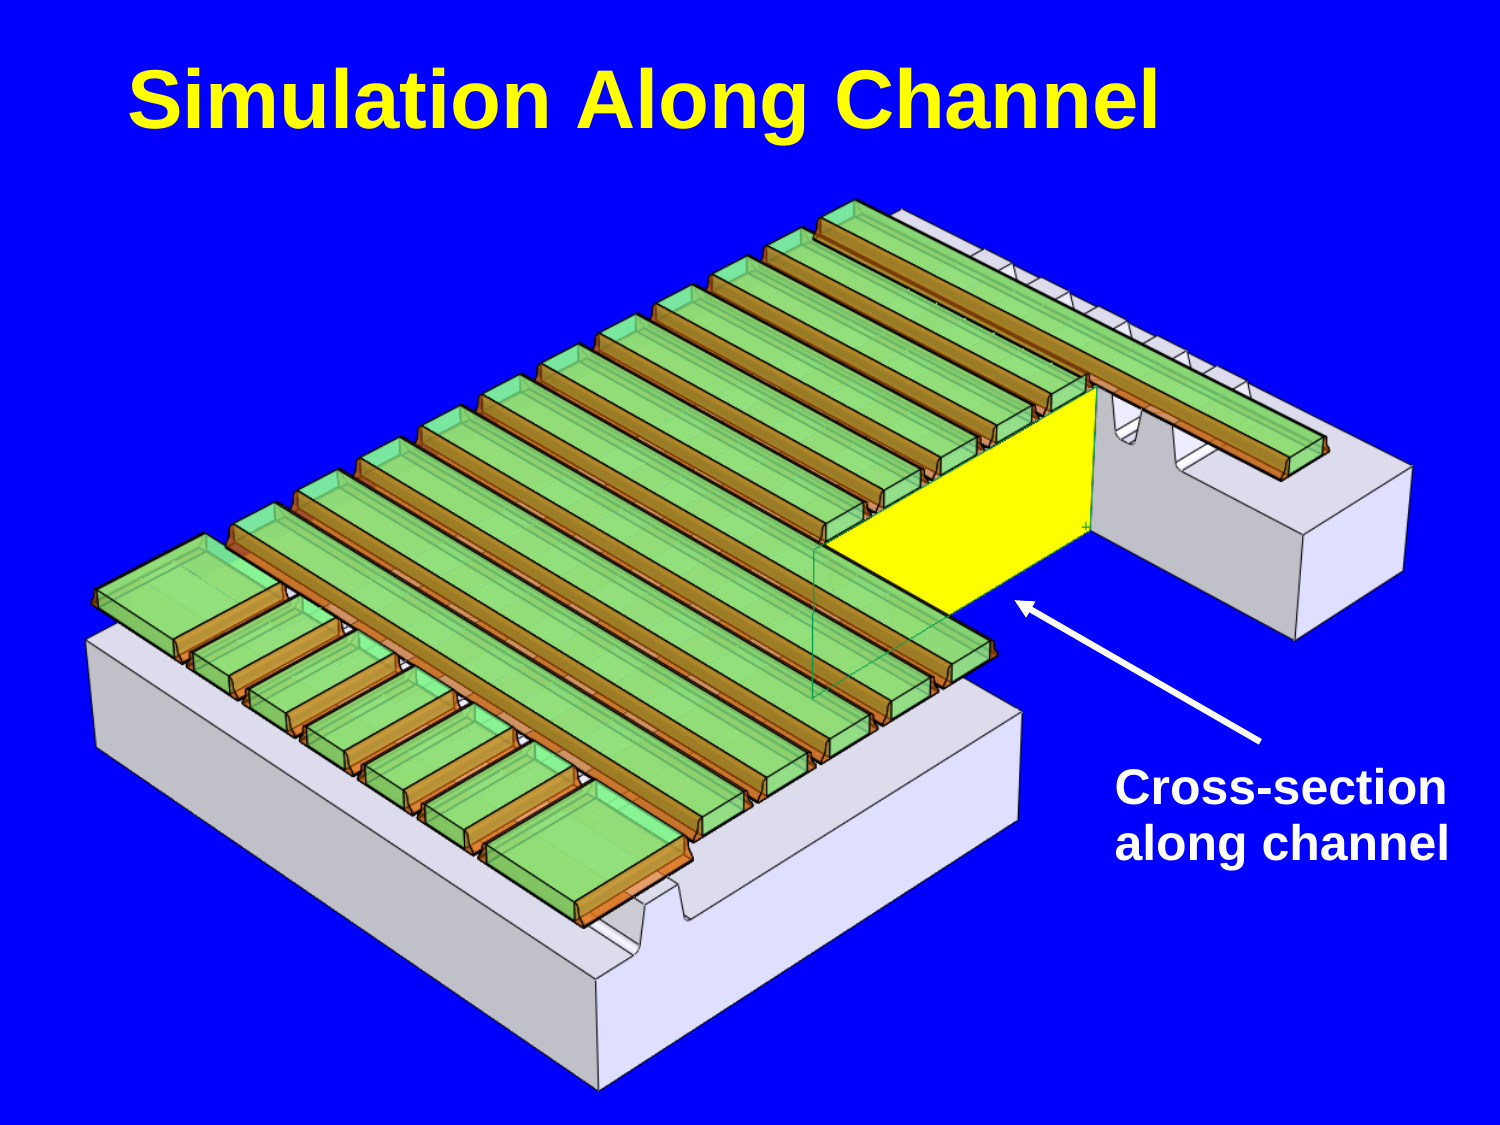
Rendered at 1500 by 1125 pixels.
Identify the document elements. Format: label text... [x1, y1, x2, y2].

title Simulation Along Channel [112, 37, 1388, 163]
text_box Cross-section along channel [1099, 751, 1469, 879]
picture [75, 187, 1425, 1101]
